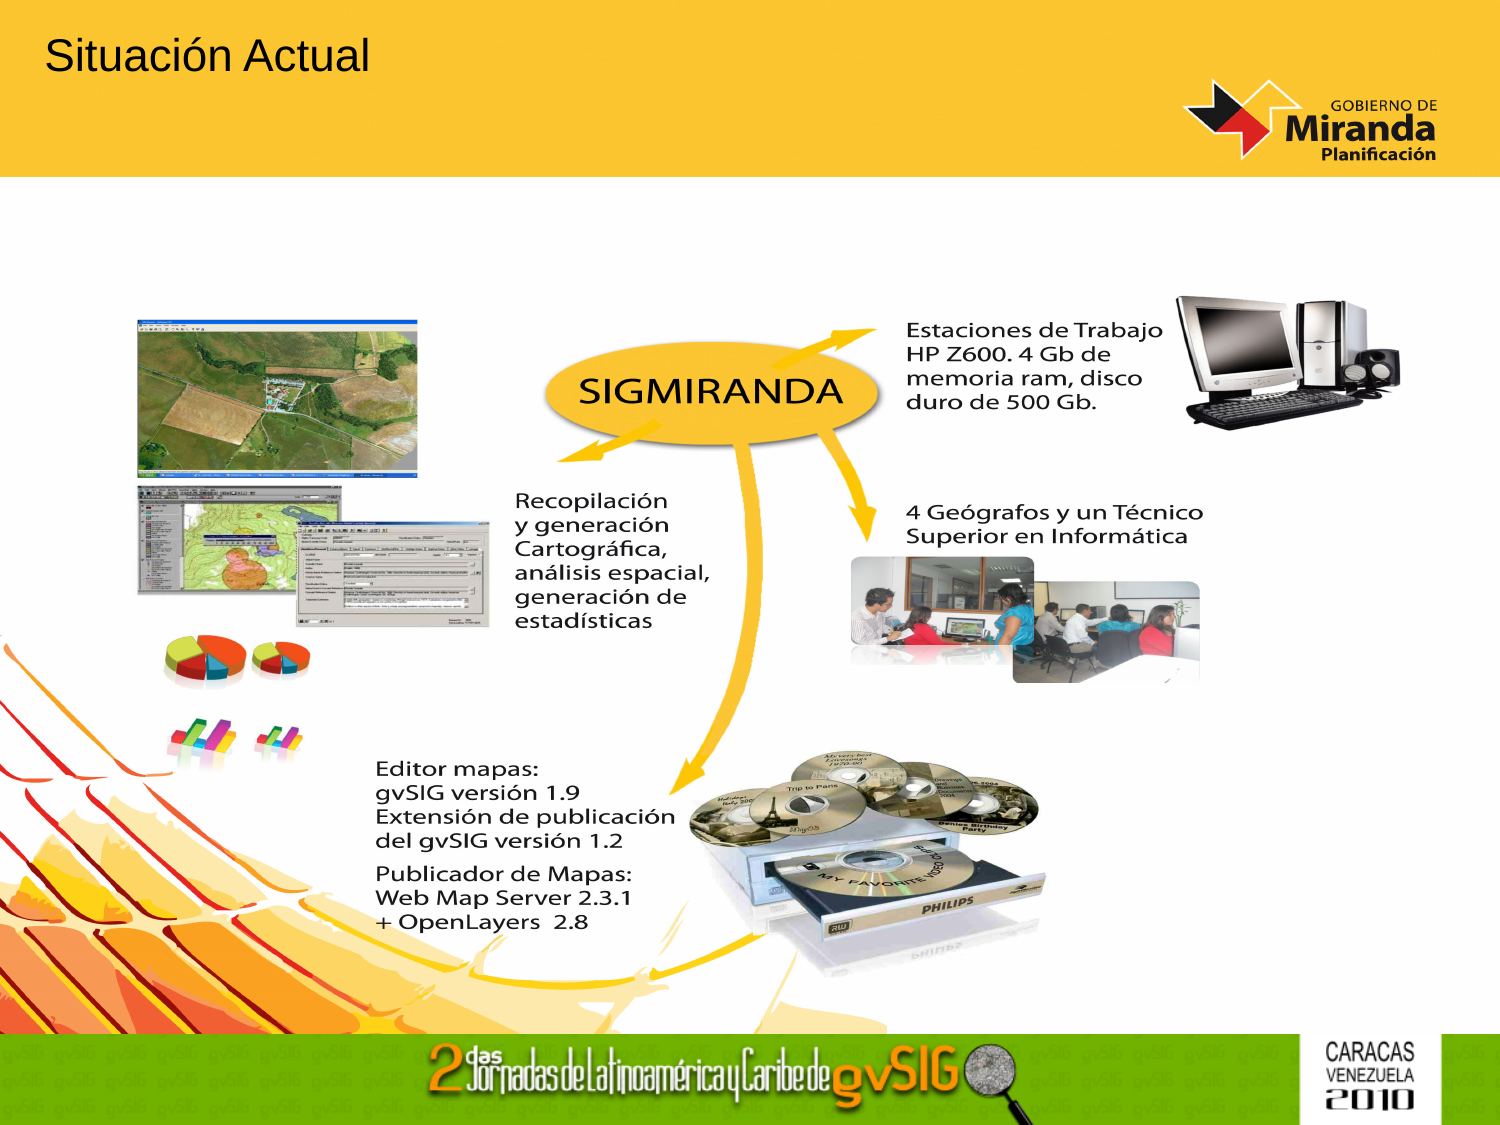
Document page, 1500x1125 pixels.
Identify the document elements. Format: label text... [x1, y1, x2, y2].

picture [0, 0, 1500, 1125]
text_box Situación Actual [29, 22, 1300, 89]
